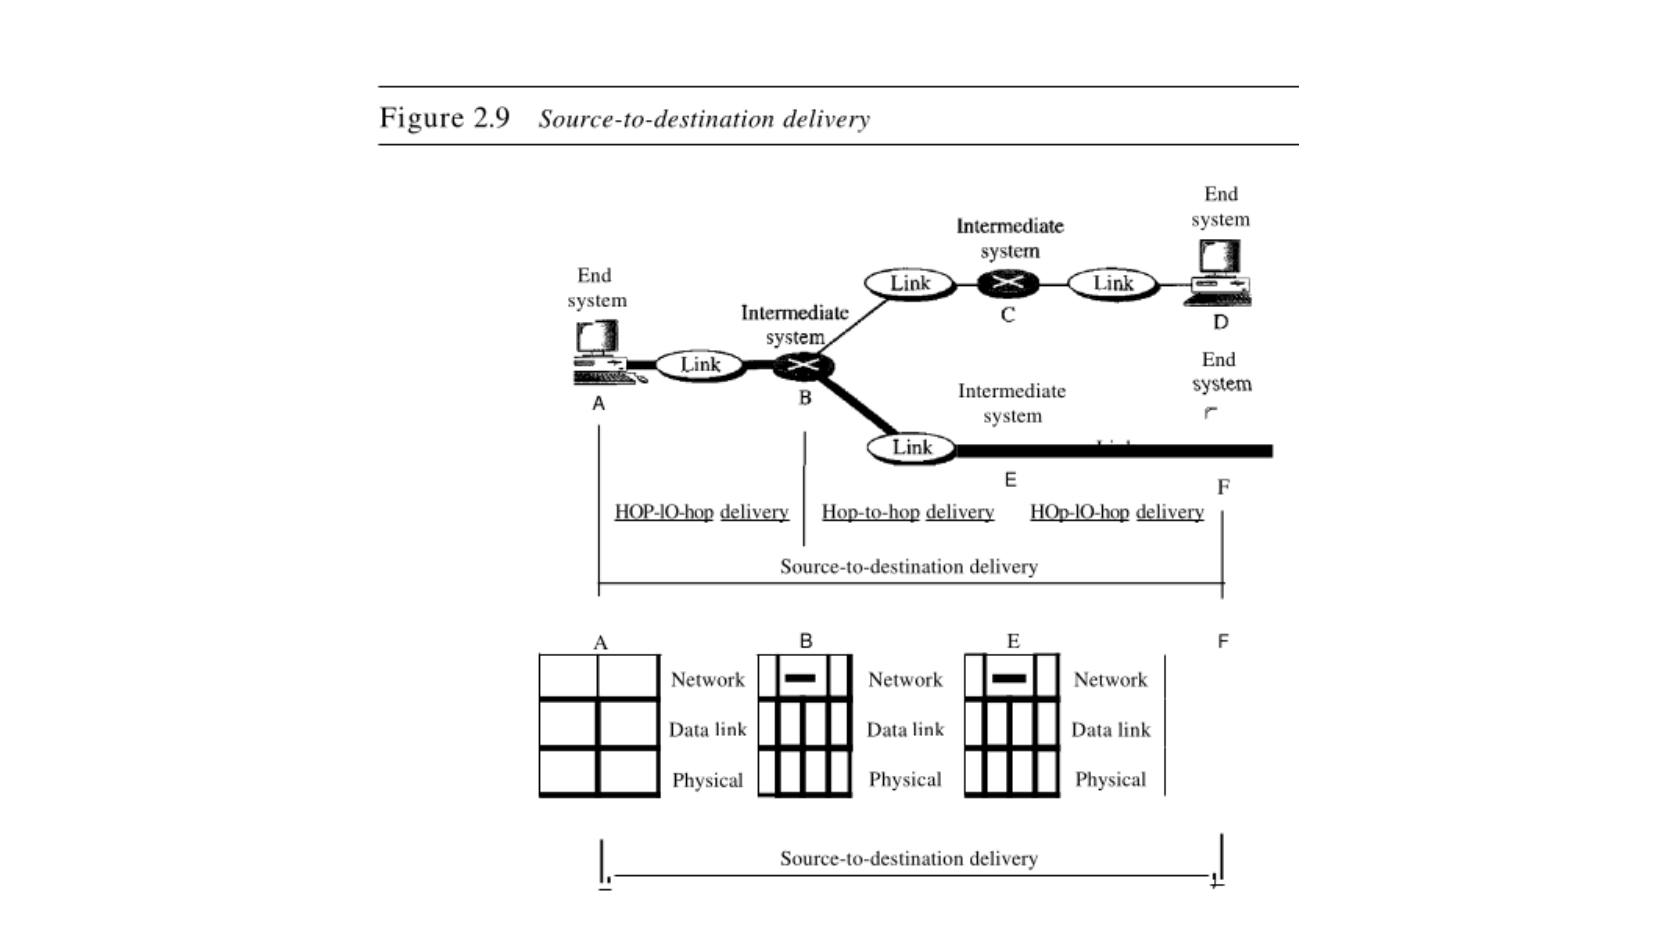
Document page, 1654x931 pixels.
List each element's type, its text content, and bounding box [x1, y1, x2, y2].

picture [367, 69, 1299, 908]
title Network layer [82, 37, 1571, 193]
